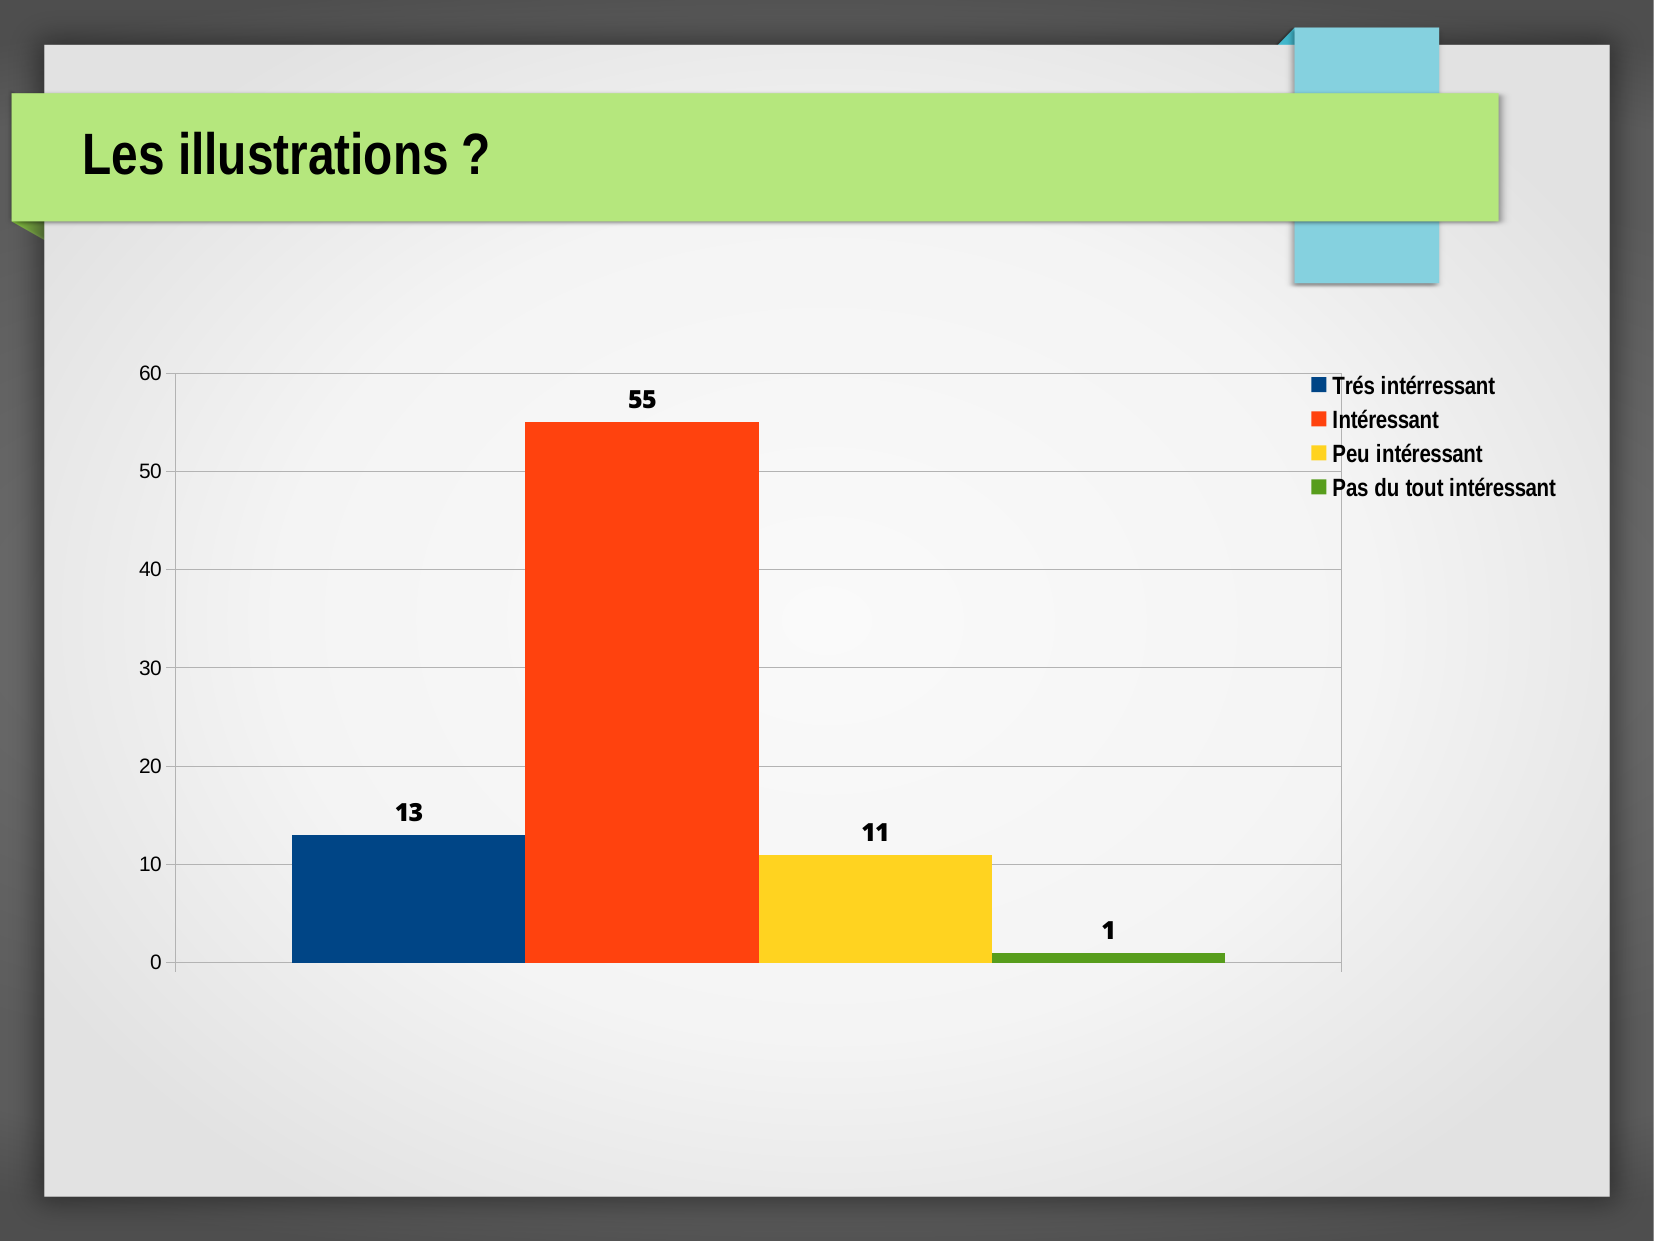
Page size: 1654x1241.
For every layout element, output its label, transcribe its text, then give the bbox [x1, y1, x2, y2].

title Les illustrations ? [82, 94, 1264, 213]
chart [82, 295, 1571, 1015]
picture [0, 0, 1654, 1241]
